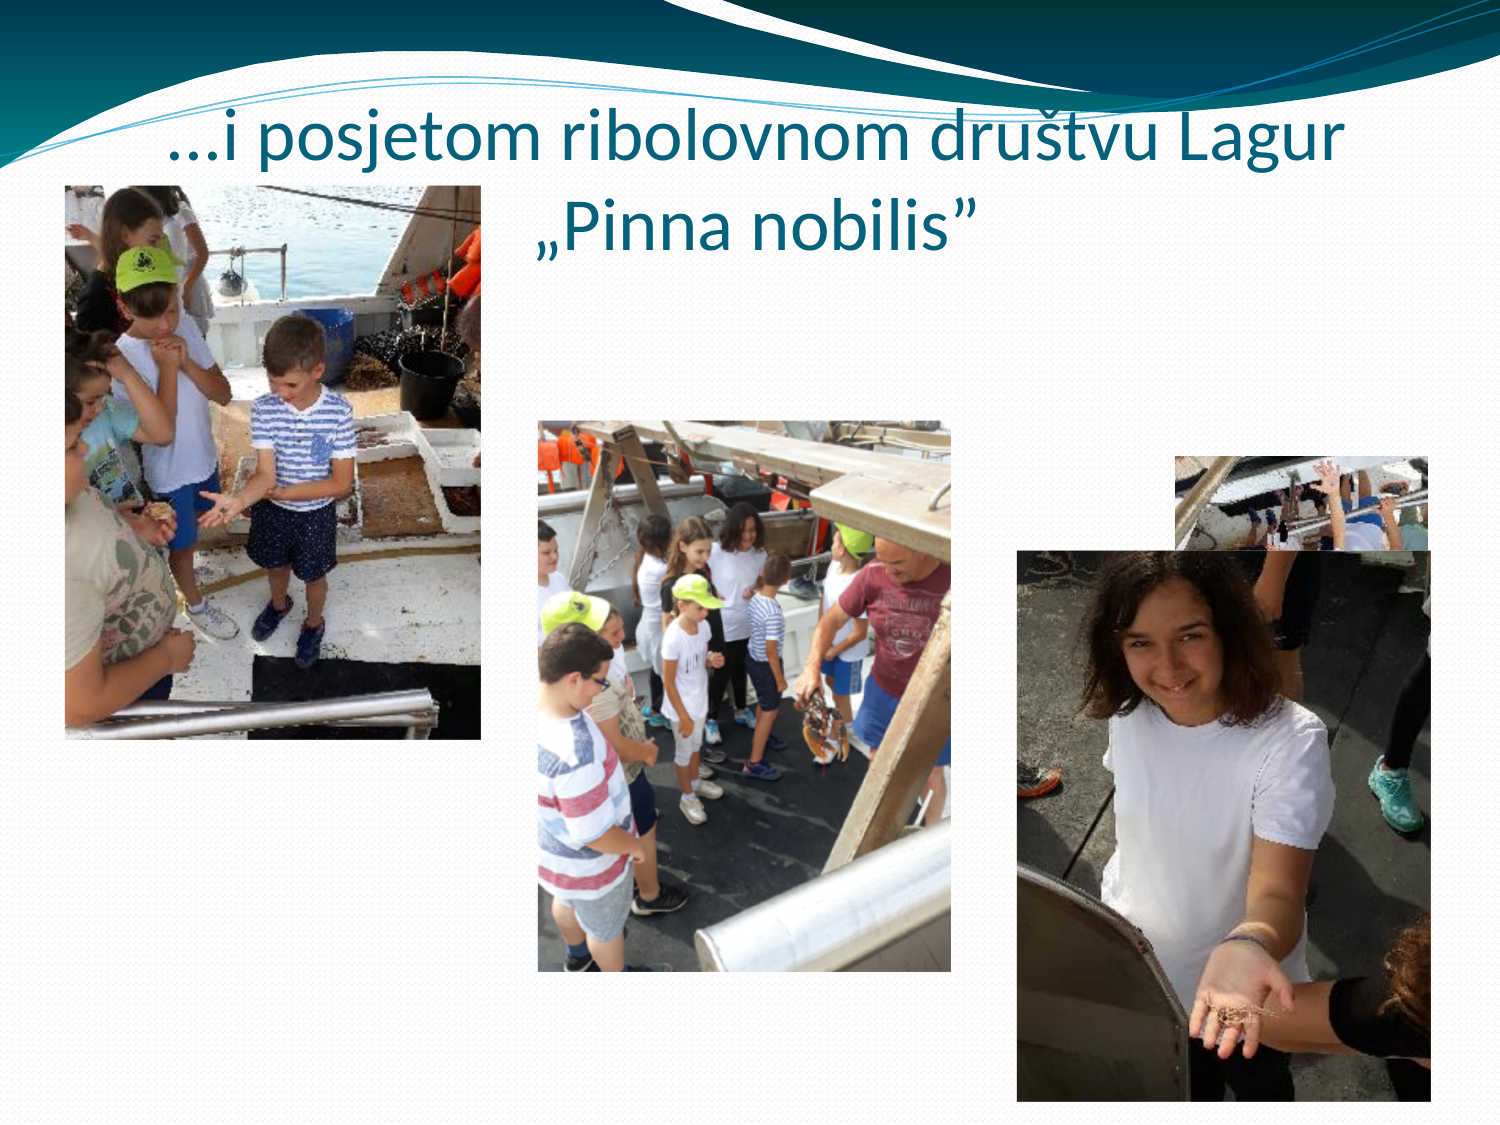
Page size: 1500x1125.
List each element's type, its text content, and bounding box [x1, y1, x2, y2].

picture [1016, 456, 1431, 1102]
picture [64, 185, 481, 740]
title ...i posjetom ribolovnom društvu Lagur „Pinna nobilis” [88, 78, 1426, 232]
picture [537, 420, 951, 972]
